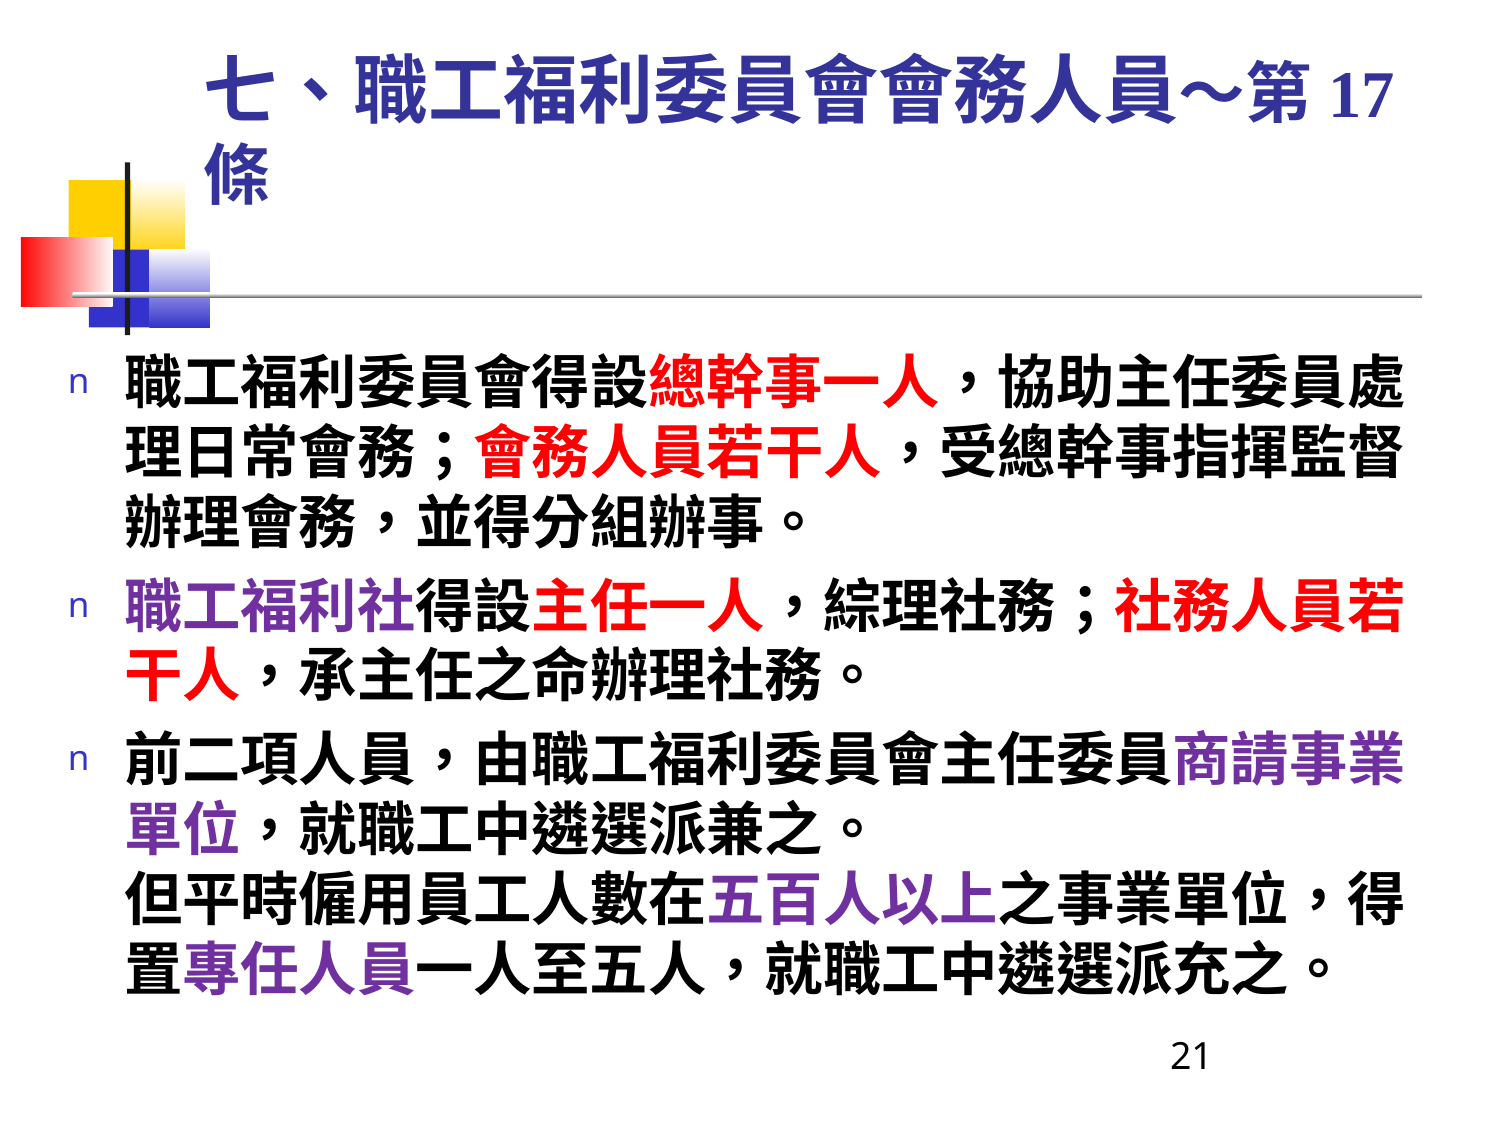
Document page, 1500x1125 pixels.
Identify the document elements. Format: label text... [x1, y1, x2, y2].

title 七、職工福利委員會會務人員～第17條 [188, 35, 1468, 275]
list 職工福利委員會得設總幹事一人，協助主任委員處理日常會務；會務人員若干人，受總幹事指揮監督辦理會務，並得分組辦事。 職工福利社得設主任一人，綜理社務；社務人員若干人，承主任之命辦理社務。 前二項人員，由職工福利委員會主任委員商請事業單位，就職工中遴選派兼之。 但平時僱用員工人數在五百人以上之事業單位，得置專任人員一人至五人，就職工中遴選派充之。 [53, 338, 1459, 1059]
slide_number <編號> [1155, 1024, 1468, 1100]
